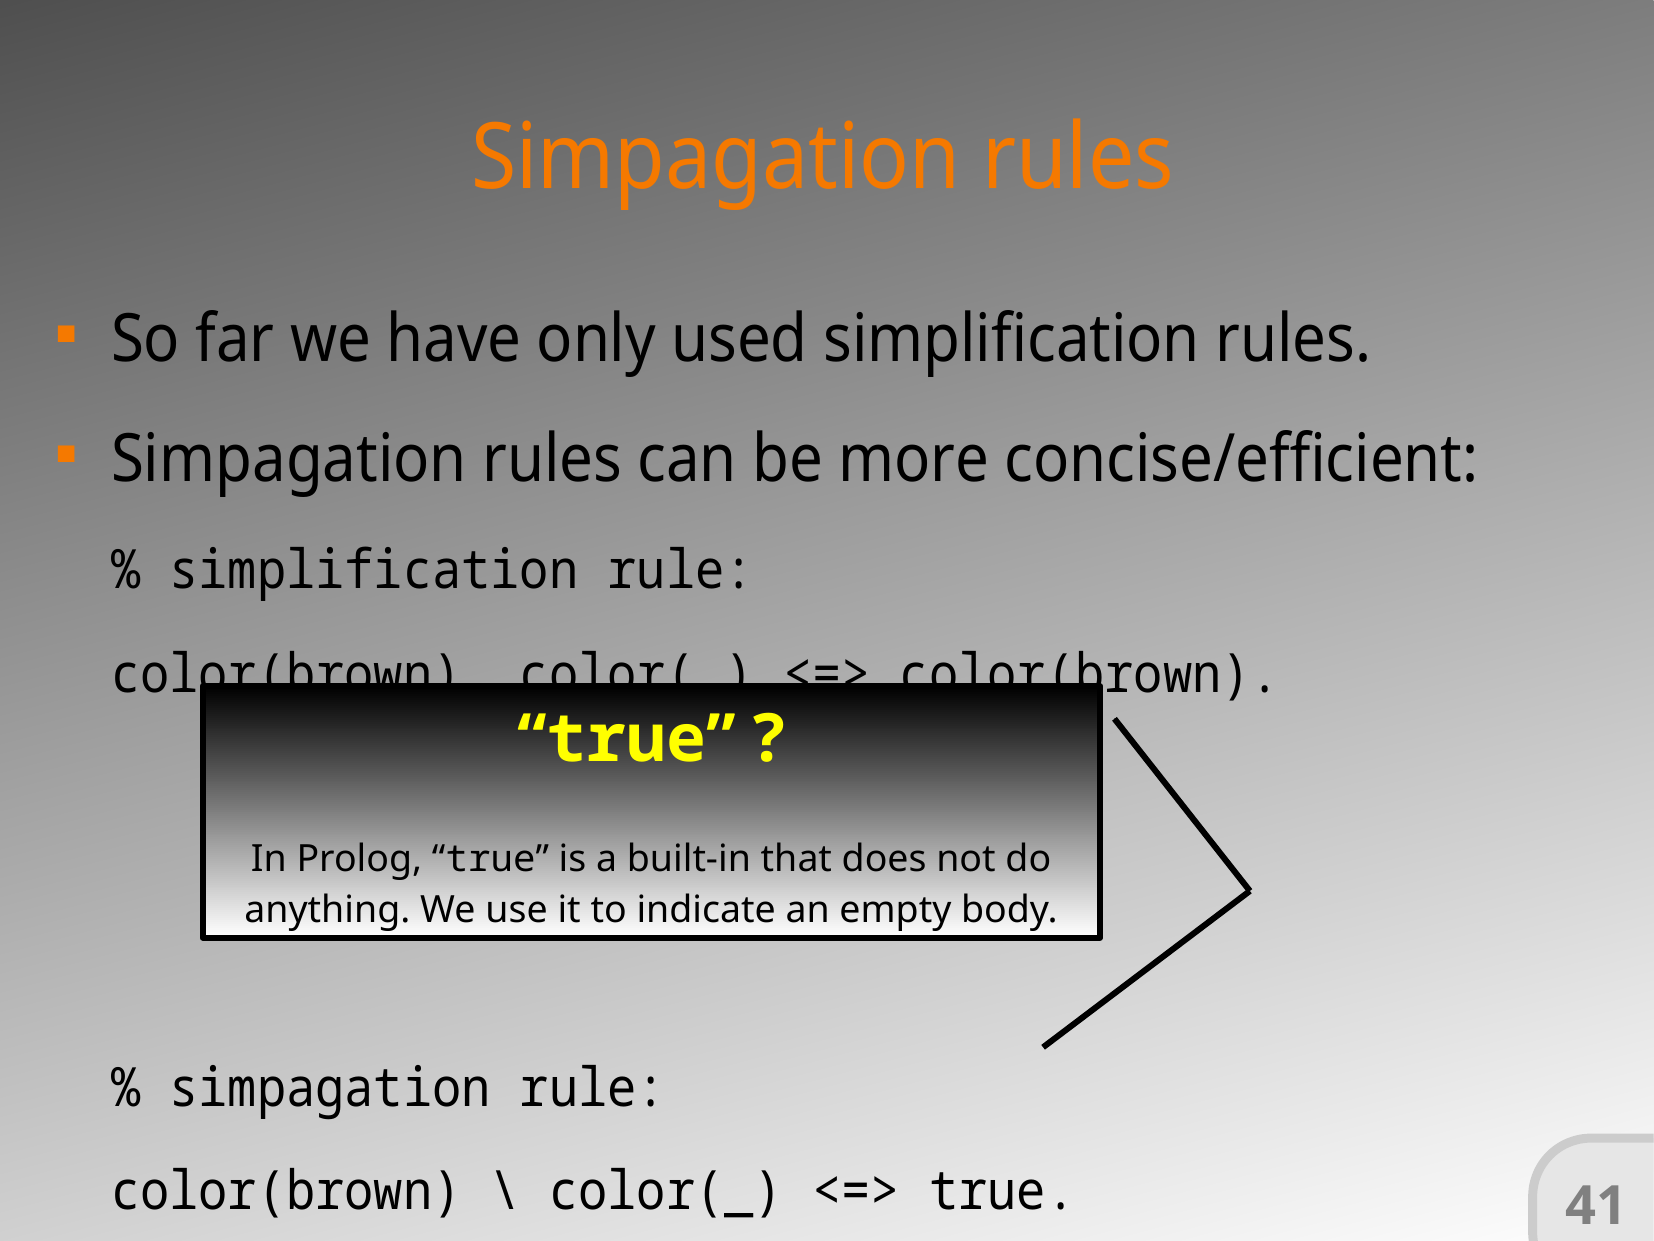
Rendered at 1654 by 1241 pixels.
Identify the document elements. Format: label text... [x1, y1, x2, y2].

title Simpagation rules [18, 49, 1629, 257]
list So far we have only used simplification rules. Simpagation rules can be more concise/efficient: % simplification rule: color(brown), color(_) <=> color(brown). % simpagation rule: color(brown) \ color(_) <=> true. [40, 290, 1631, 1109]
text_box “true” ? In Prolog, “true” is a built-in that does not do anything. We use it to indicate an empty body. [203, 686, 1100, 938]
